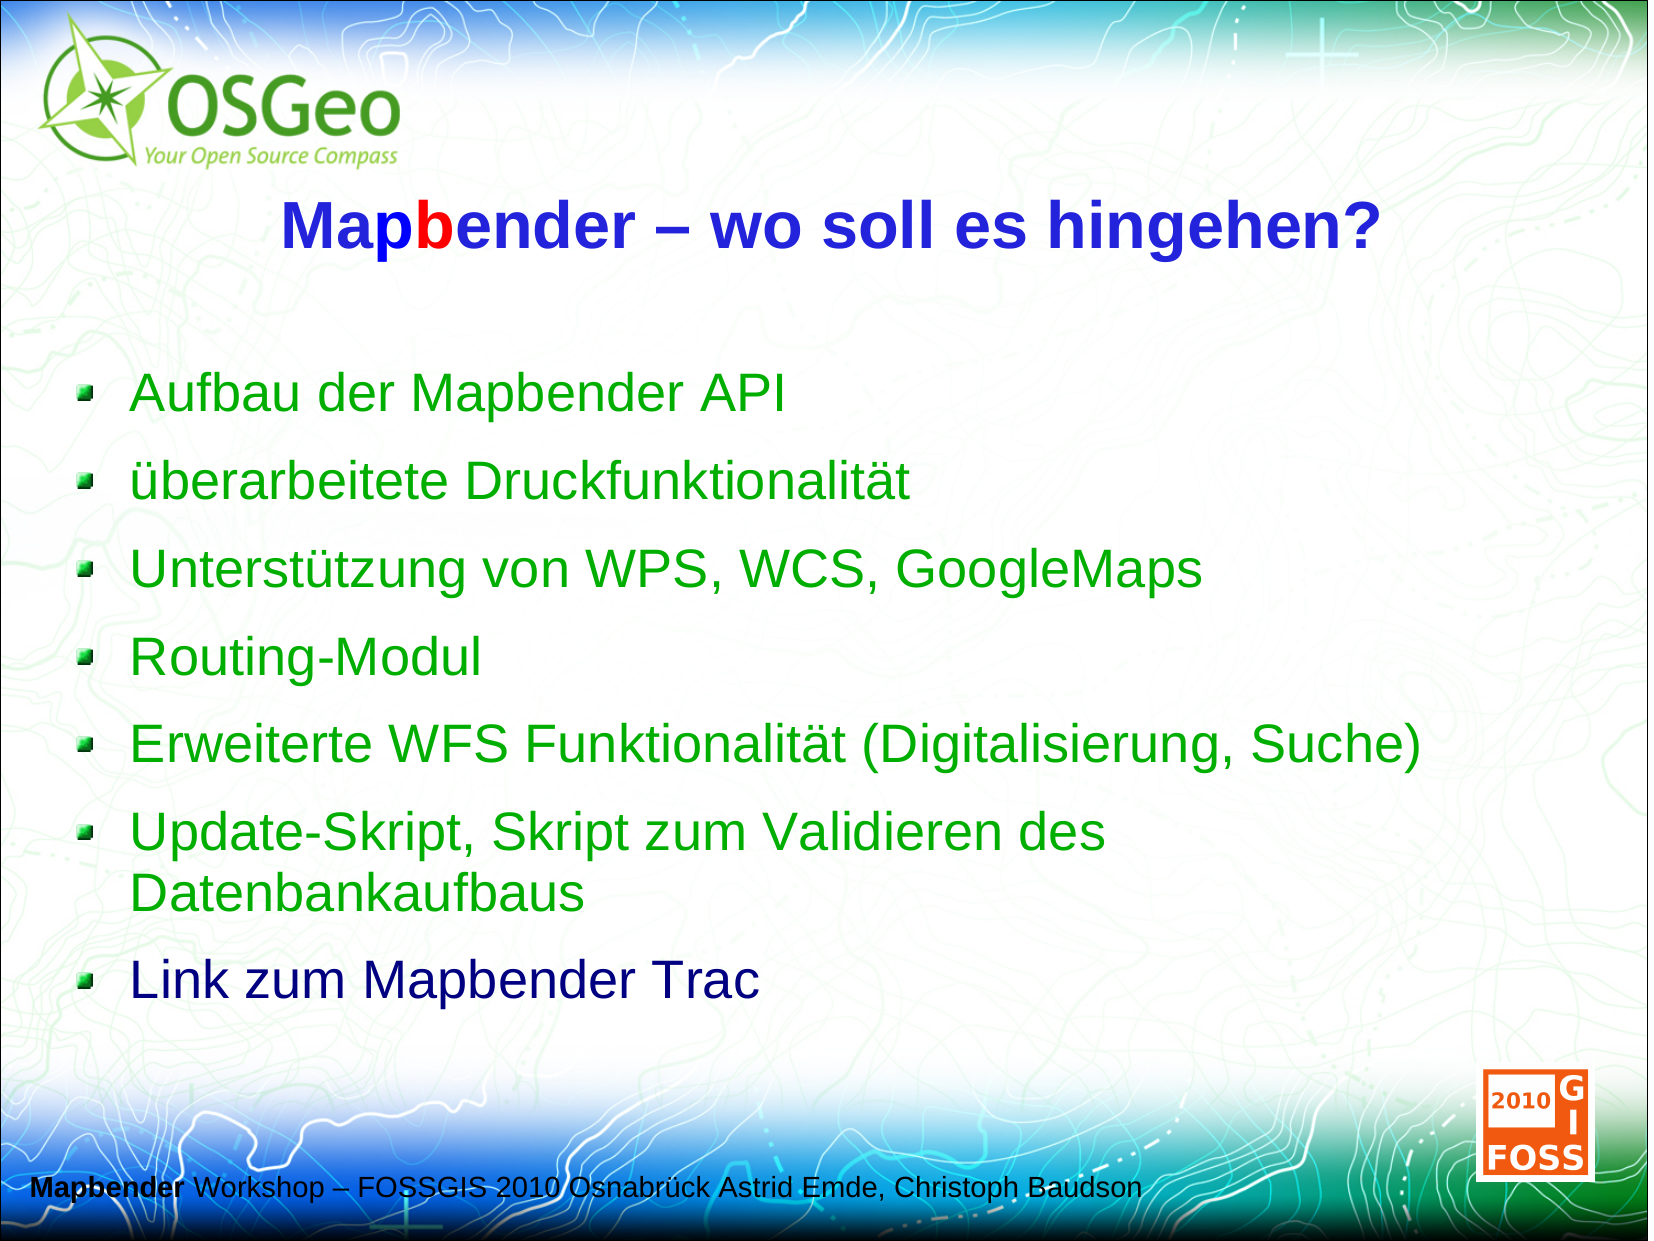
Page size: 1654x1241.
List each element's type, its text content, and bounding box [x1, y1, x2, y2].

title Mapbender – wo soll es hingehen? [88, 137, 1577, 313]
list Aufbau der Mapbender API überarbeitete Druckfunktionalität Unterstützung von WPS, WCS, GoogleMaps Routing-Modul Erweiterte WFS Funktionalität (Digitalisierung, Suche) Update-Skript, Skript zum Validieren des Datenbankaufbaus Link zum Mapbender Trac [59, 362, 1548, 1182]
picture [1, 1, 1647, 1240]
